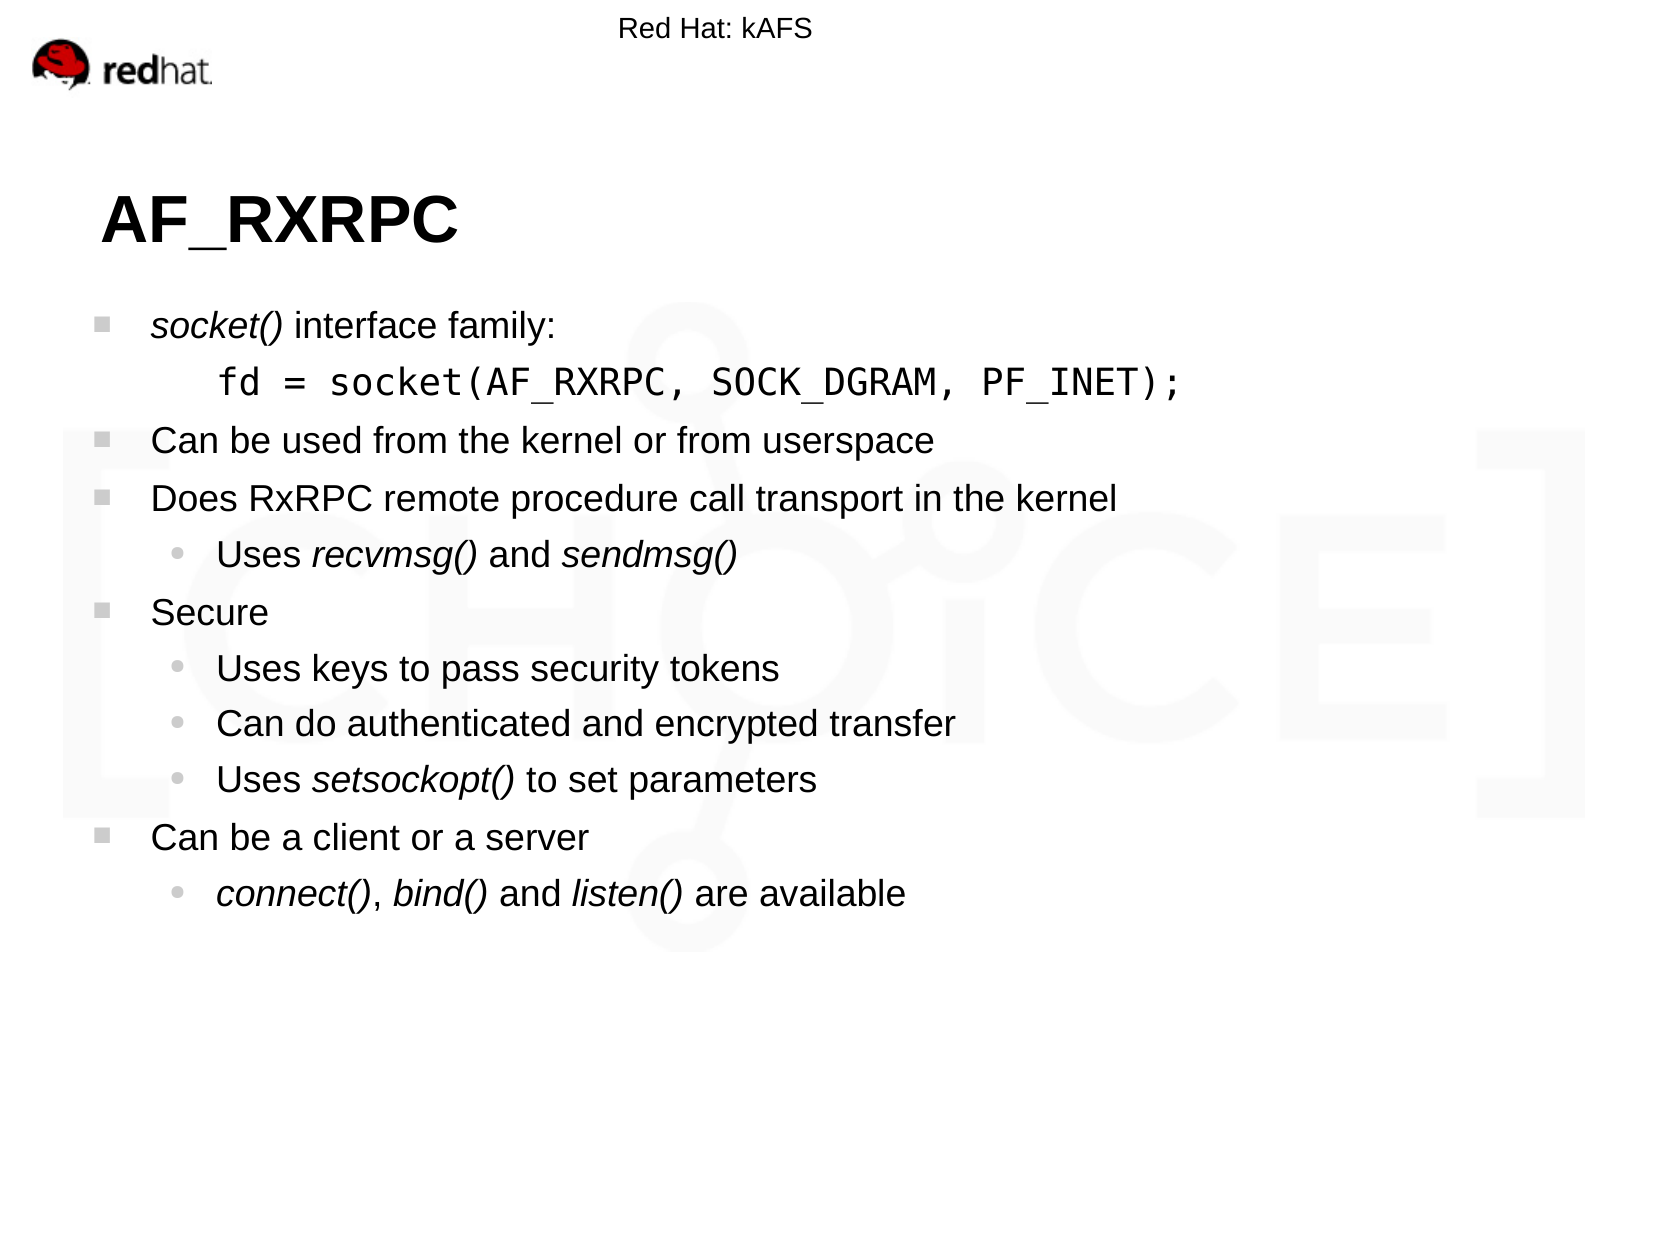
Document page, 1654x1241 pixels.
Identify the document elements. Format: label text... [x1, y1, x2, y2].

title AF_RXRPC [100, 164, 1506, 275]
list socket() interface family: fd = socket(AF_RXRPC, SOCK_DGRAM, PF_INET); Can be used from the kernel or from userspace Does RxRPC remote procedure call transport in the kernel Uses recvmsg() and sendmsg() Secure Uses keys to pass security tokens Can do authenticated and encrypted transfer Uses setsockopt() to set parameters Can be a client or a server connect(), bind() and listen() are available [94, 304, 1500, 1174]
picture [63, 302, 1585, 952]
picture [31, 37, 212, 98]
